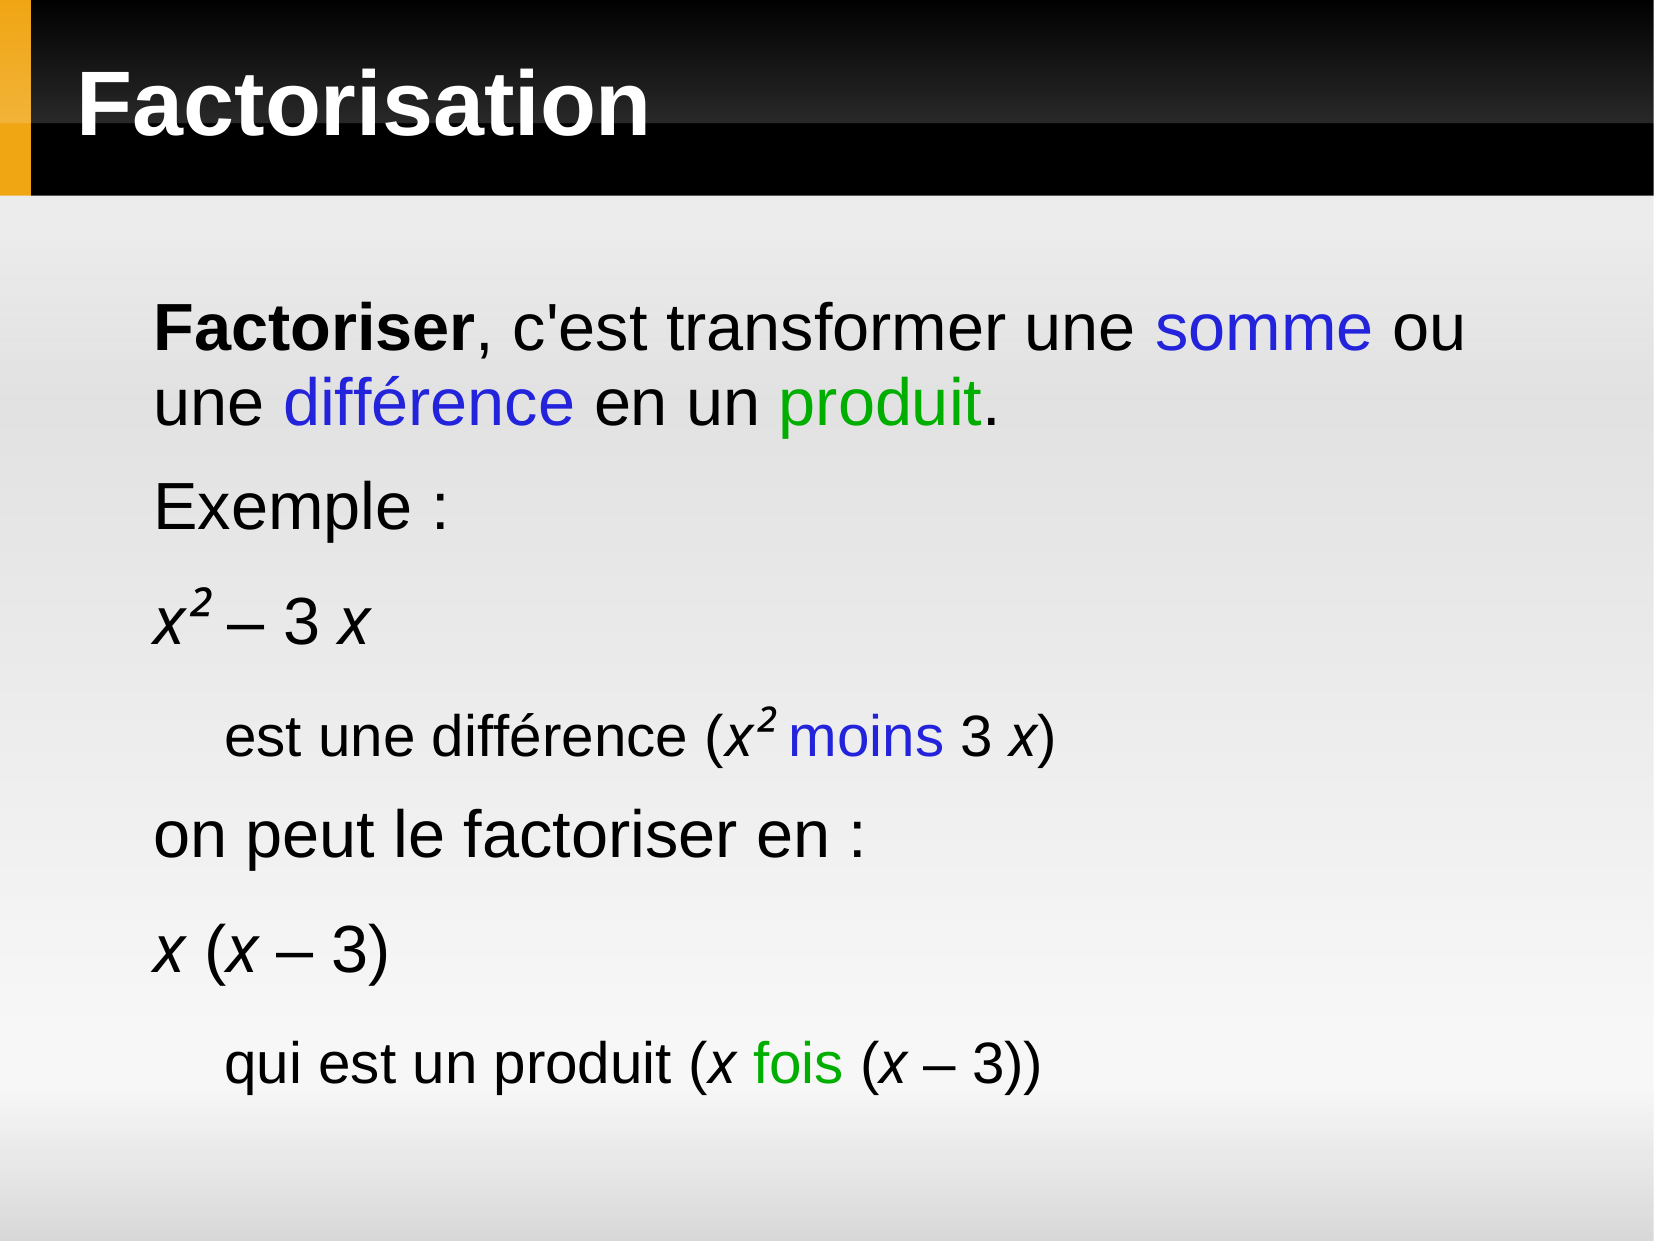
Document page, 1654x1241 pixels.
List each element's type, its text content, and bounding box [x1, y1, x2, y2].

list Factoriser, c'est transformer une somme ou une différence en un produit. Exemple : x² – 3 x est une différence (x² moins 3 x) on peut le factoriser en : x (x – 3) qui est un produit (x fois (x – 3)) [82, 290, 1571, 1156]
title Factorisation [76, 7, 1565, 200]
picture [0, 0, 1654, 1241]
